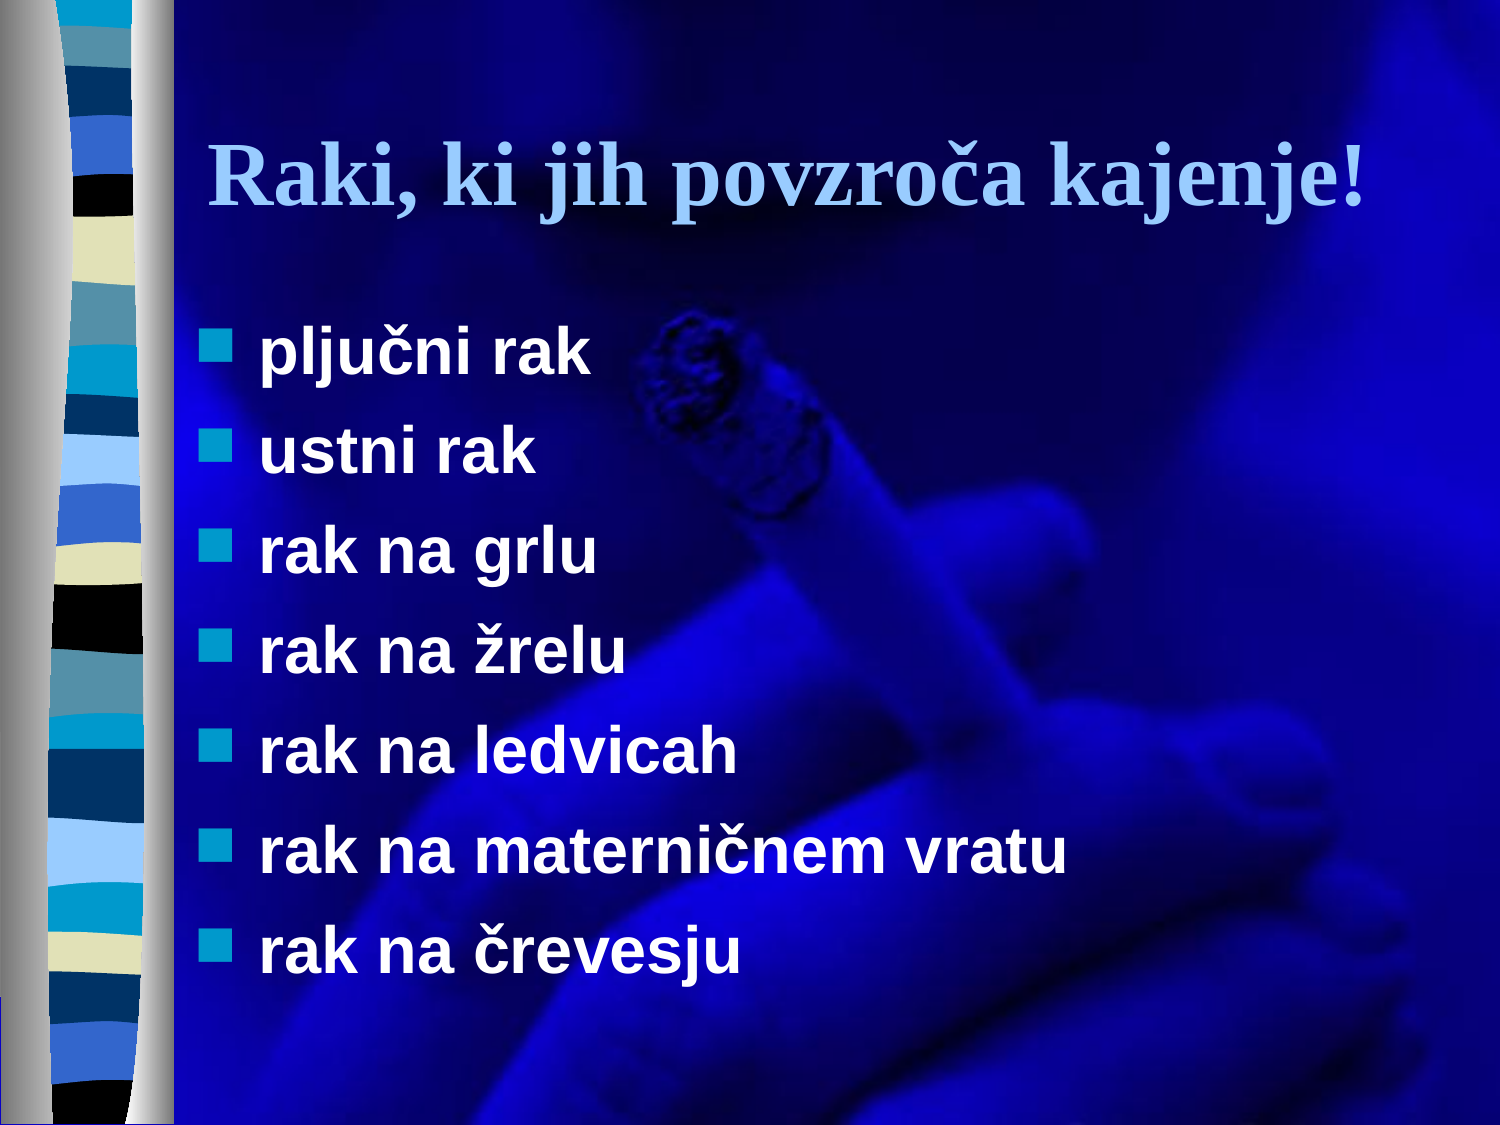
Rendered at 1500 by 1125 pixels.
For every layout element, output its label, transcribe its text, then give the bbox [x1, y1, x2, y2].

list pljučni rak [187, 299, 1463, 388]
text_box ustni rak [187, 399, 1463, 488]
text_box rak na grlu [187, 499, 1463, 588]
text_box rak na žrelu [187, 599, 1463, 688]
title Raki, ki jih povzroča kajenje! [192, 75, 1468, 263]
picture [0, 0, 1500, 1125]
text_box rak na materničnem vratu [187, 799, 1463, 888]
text_box rak na ledvicah [187, 699, 1463, 788]
text_box rak na črevesju [187, 899, 1463, 988]
